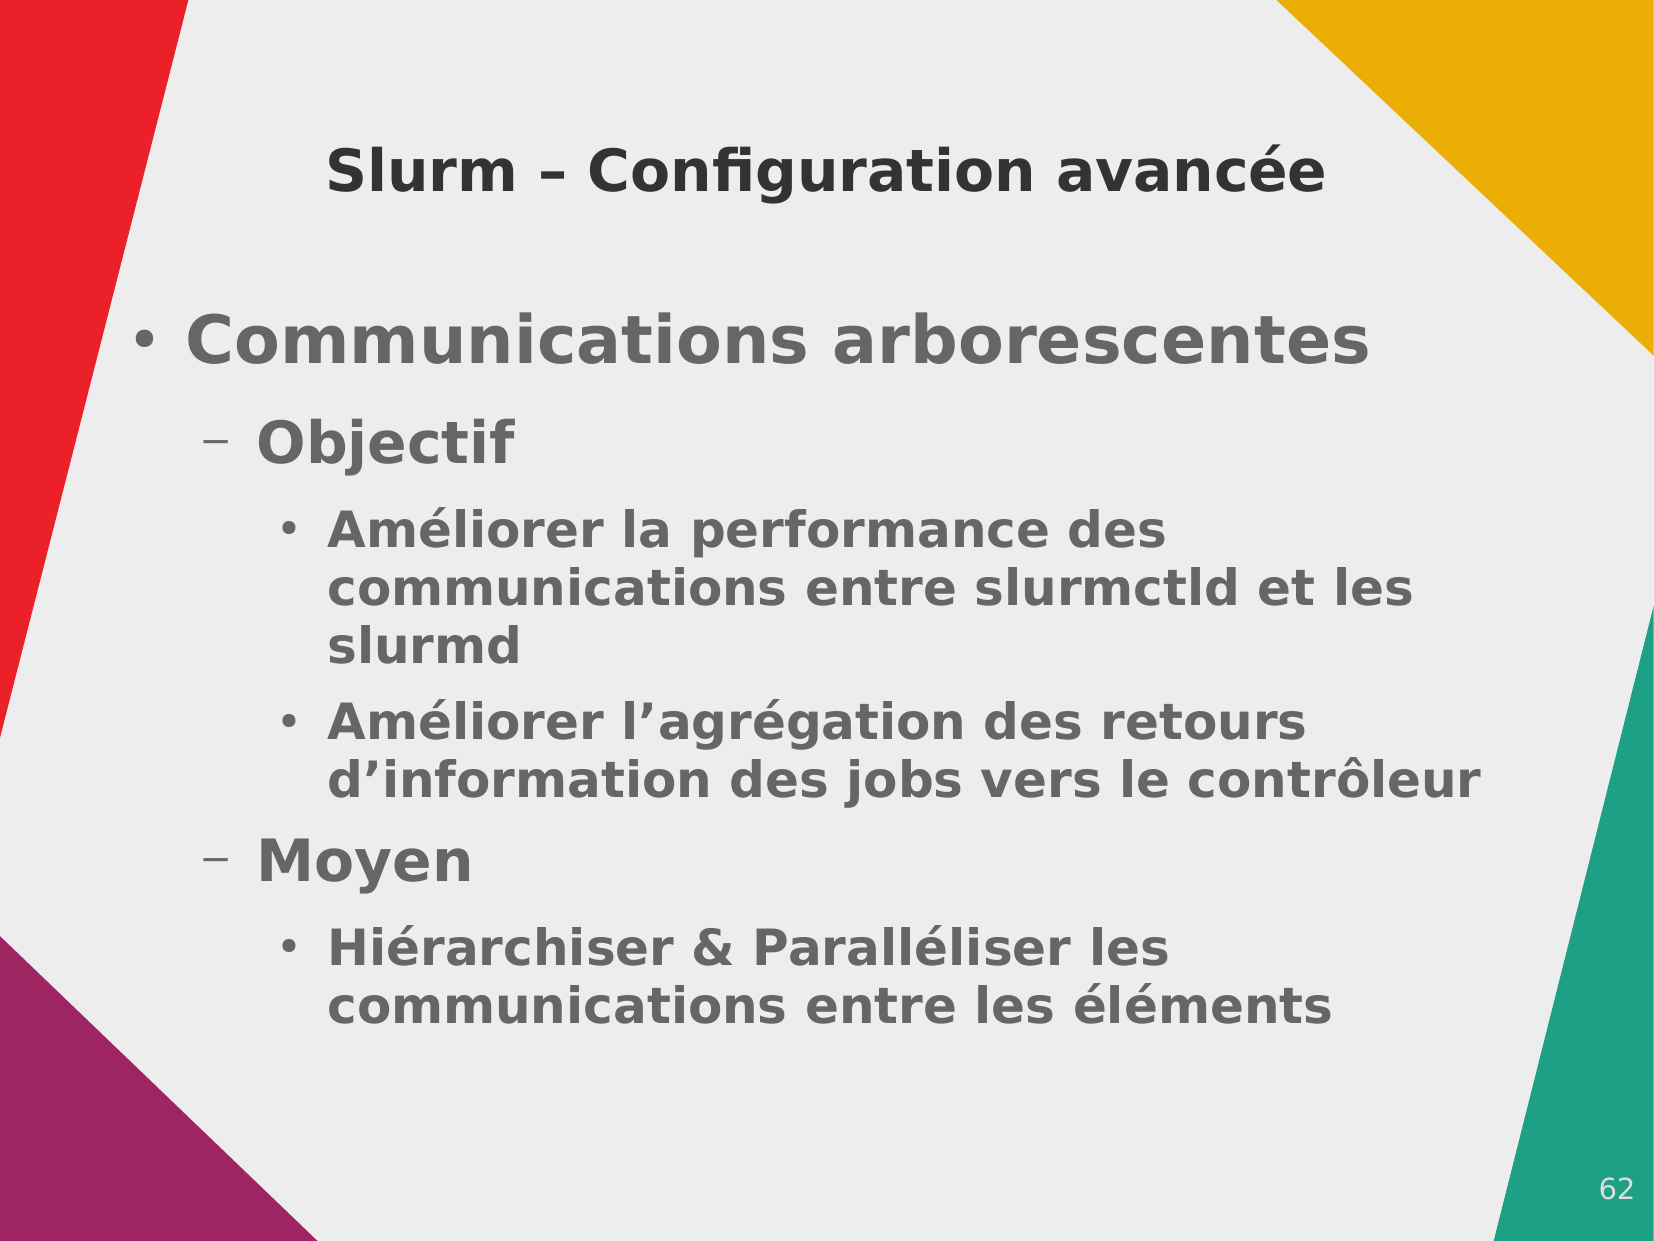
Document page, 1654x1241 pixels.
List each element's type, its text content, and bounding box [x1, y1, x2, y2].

title Slurm – Configuration avancée [114, 73, 1539, 271]
list Communications arborescentes Objectif Améliorer la performance des communications entre slurmctld et les slurmd Améliorer l’agrégation des retours d’information des jobs vers le contrôleur Moyen Hiérarchiser & Paralléliser les communications entre les éléments [114, 302, 1539, 1217]
